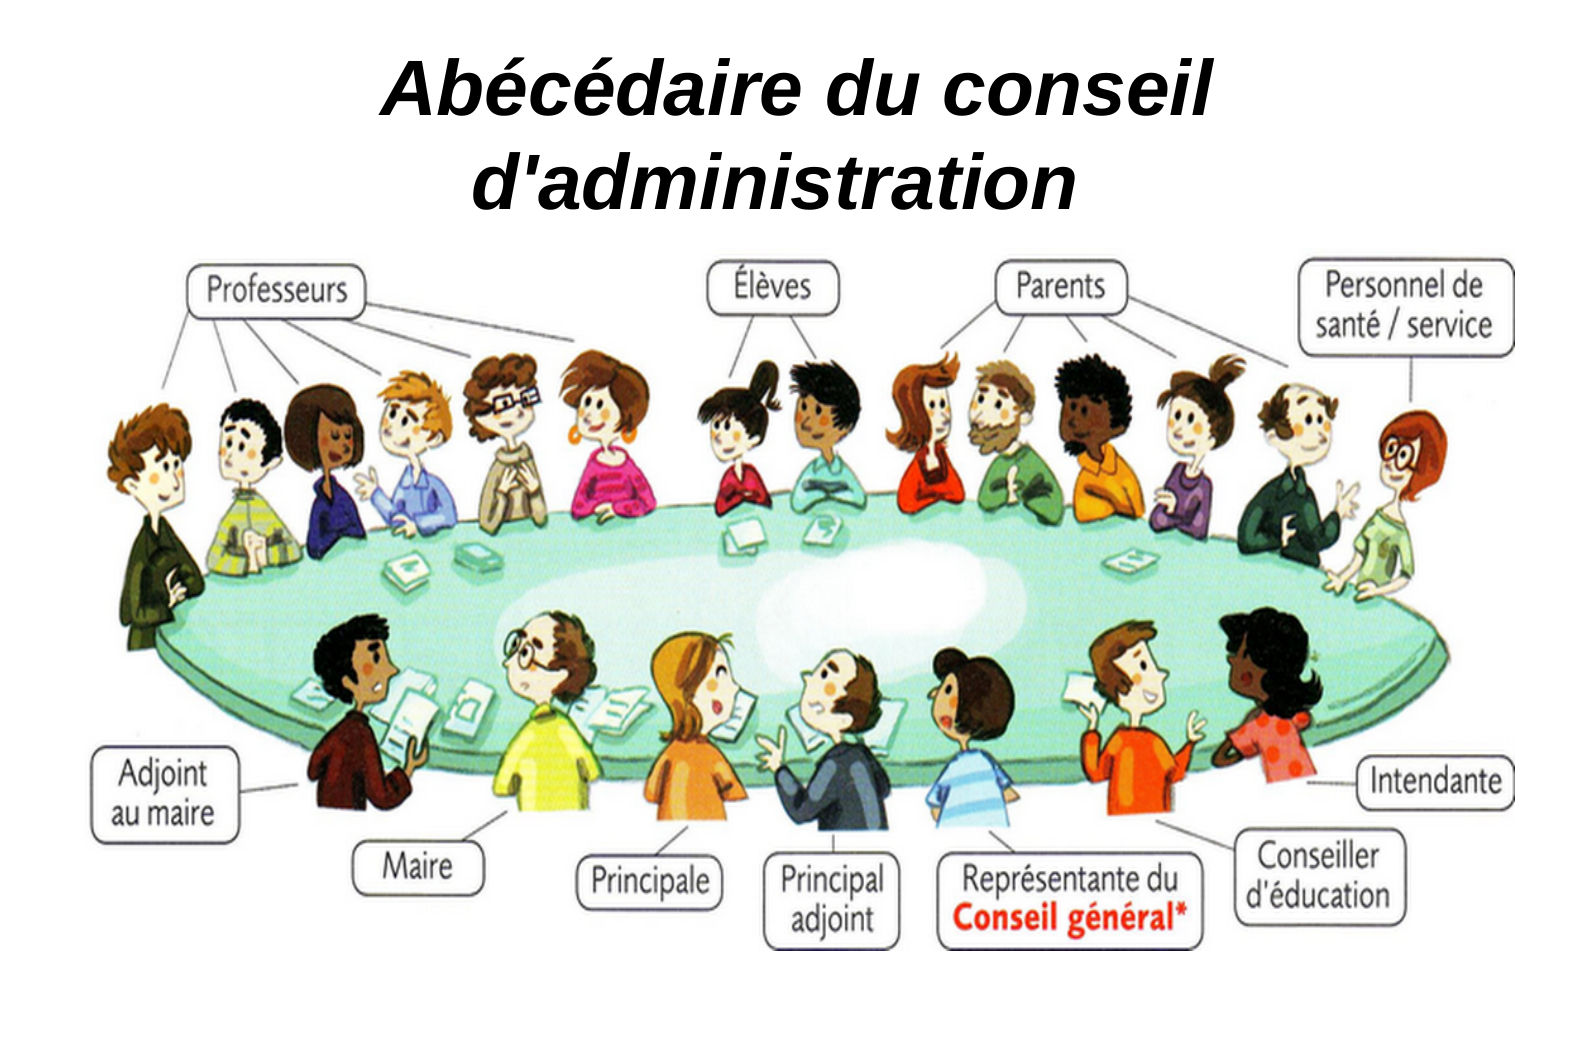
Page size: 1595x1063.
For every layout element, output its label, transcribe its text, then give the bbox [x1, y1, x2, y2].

picture [79, 248, 1515, 951]
title Abécédaire du conseil d'administration [79, 36, 1515, 226]
